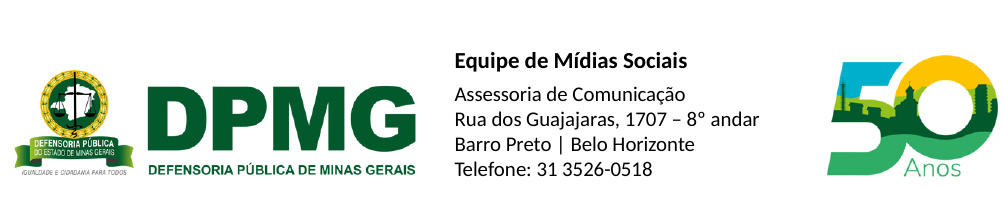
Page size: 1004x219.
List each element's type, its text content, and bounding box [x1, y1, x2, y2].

text_box Assessoria de Comunicação Rua dos Guajajaras, 1707 – 8º andar Barro Preto | Belo Horizonte Telefone: 31 3526-0518 [439, 73, 810, 189]
picture [0, 0, 1004, 219]
text_box Equipe de Mídias Sociais [439, 38, 810, 73]
